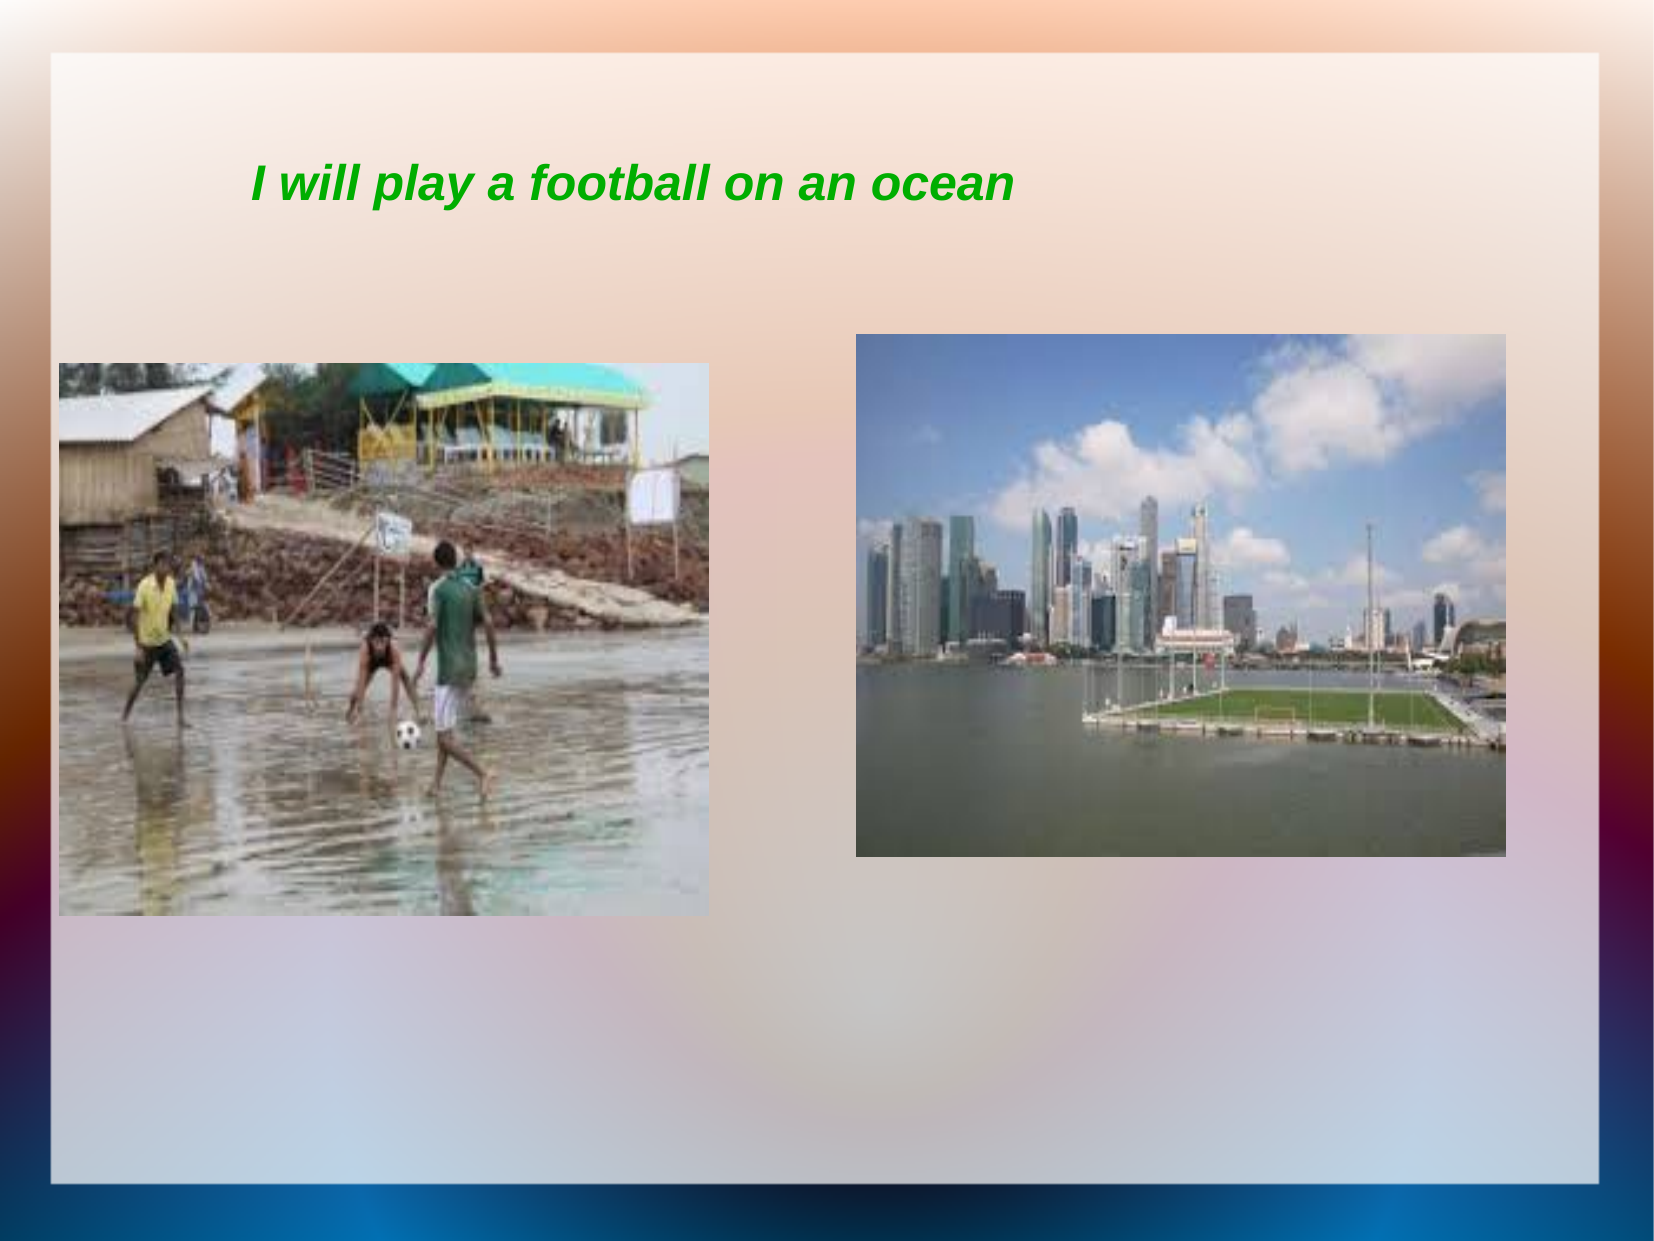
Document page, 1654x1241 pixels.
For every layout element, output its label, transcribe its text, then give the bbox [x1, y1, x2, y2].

picture [0, 0, 1654, 1241]
text_box I will play a football on an ocean [236, 147, 1565, 247]
